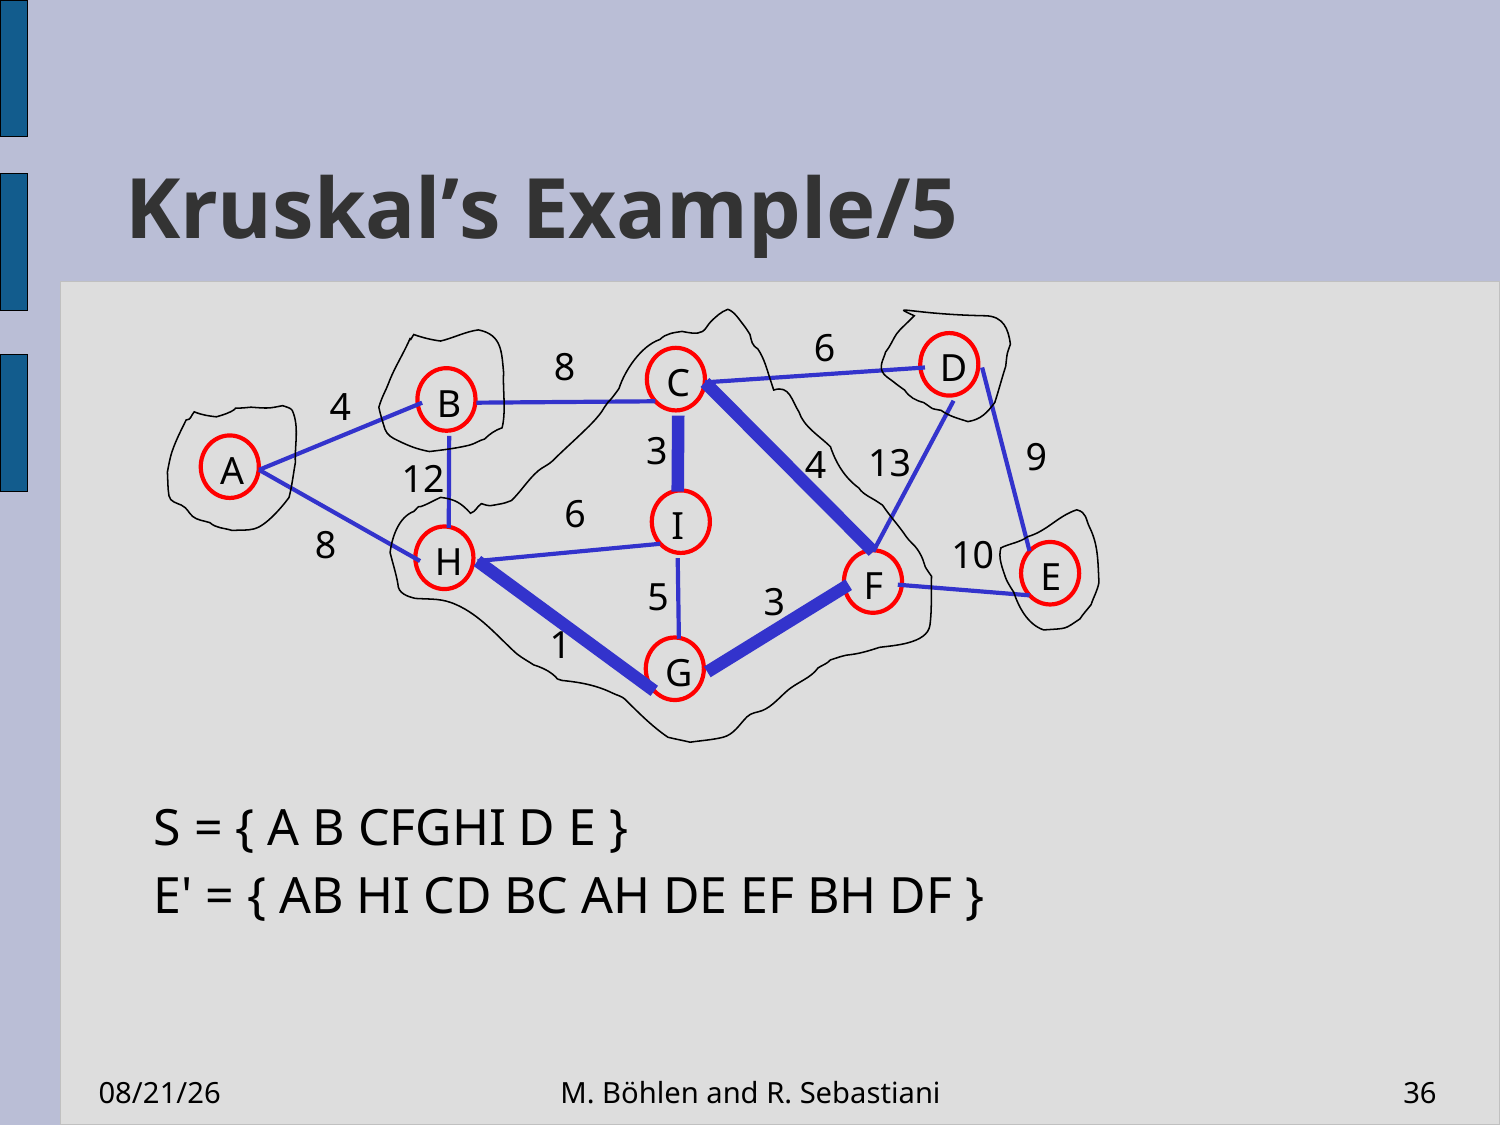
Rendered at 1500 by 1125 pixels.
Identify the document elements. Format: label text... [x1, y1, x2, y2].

text_box 9 [1010, 422, 1063, 490]
text_box 3 [748, 567, 800, 634]
text_box 6 [549, 479, 601, 547]
text_box 4 [814, 430, 842, 467]
text_box 5 [632, 562, 685, 630]
text_box 12 [410, 444, 460, 450]
text_box 6 [798, 313, 851, 381]
text_box 1 [534, 667, 554, 678]
text_box 4 [314, 372, 367, 440]
text_box 12 [386, 444, 460, 511]
text_box 12 [417, 499, 460, 511]
text_box A [205, 436, 260, 504]
text_box 10 [1001, 546, 1010, 582]
text_box I [656, 491, 699, 559]
text_box 13 [853, 429, 927, 496]
title Kruskal’s Example/5 [110, 67, 1392, 271]
text_box D [924, 334, 983, 401]
text_box E [1025, 543, 1077, 610]
text_box B [422, 369, 477, 436]
text_box 3 [631, 417, 683, 484]
text_box C [651, 349, 706, 416]
text_box G [650, 638, 708, 706]
text_box 4 [790, 430, 842, 497]
text_box F [848, 551, 898, 618]
text_box 8 [300, 511, 352, 578]
text_box 13 [853, 486, 864, 496]
text_box 1 [534, 610, 587, 678]
text_box H [420, 527, 478, 595]
text_box S = { A B CFGHI D E } E' = { AB HI CD BC AH DE EF BH DF } [138, 784, 1025, 921]
text_box 8 [539, 333, 591, 400]
text_box 10 [936, 520, 1010, 588]
